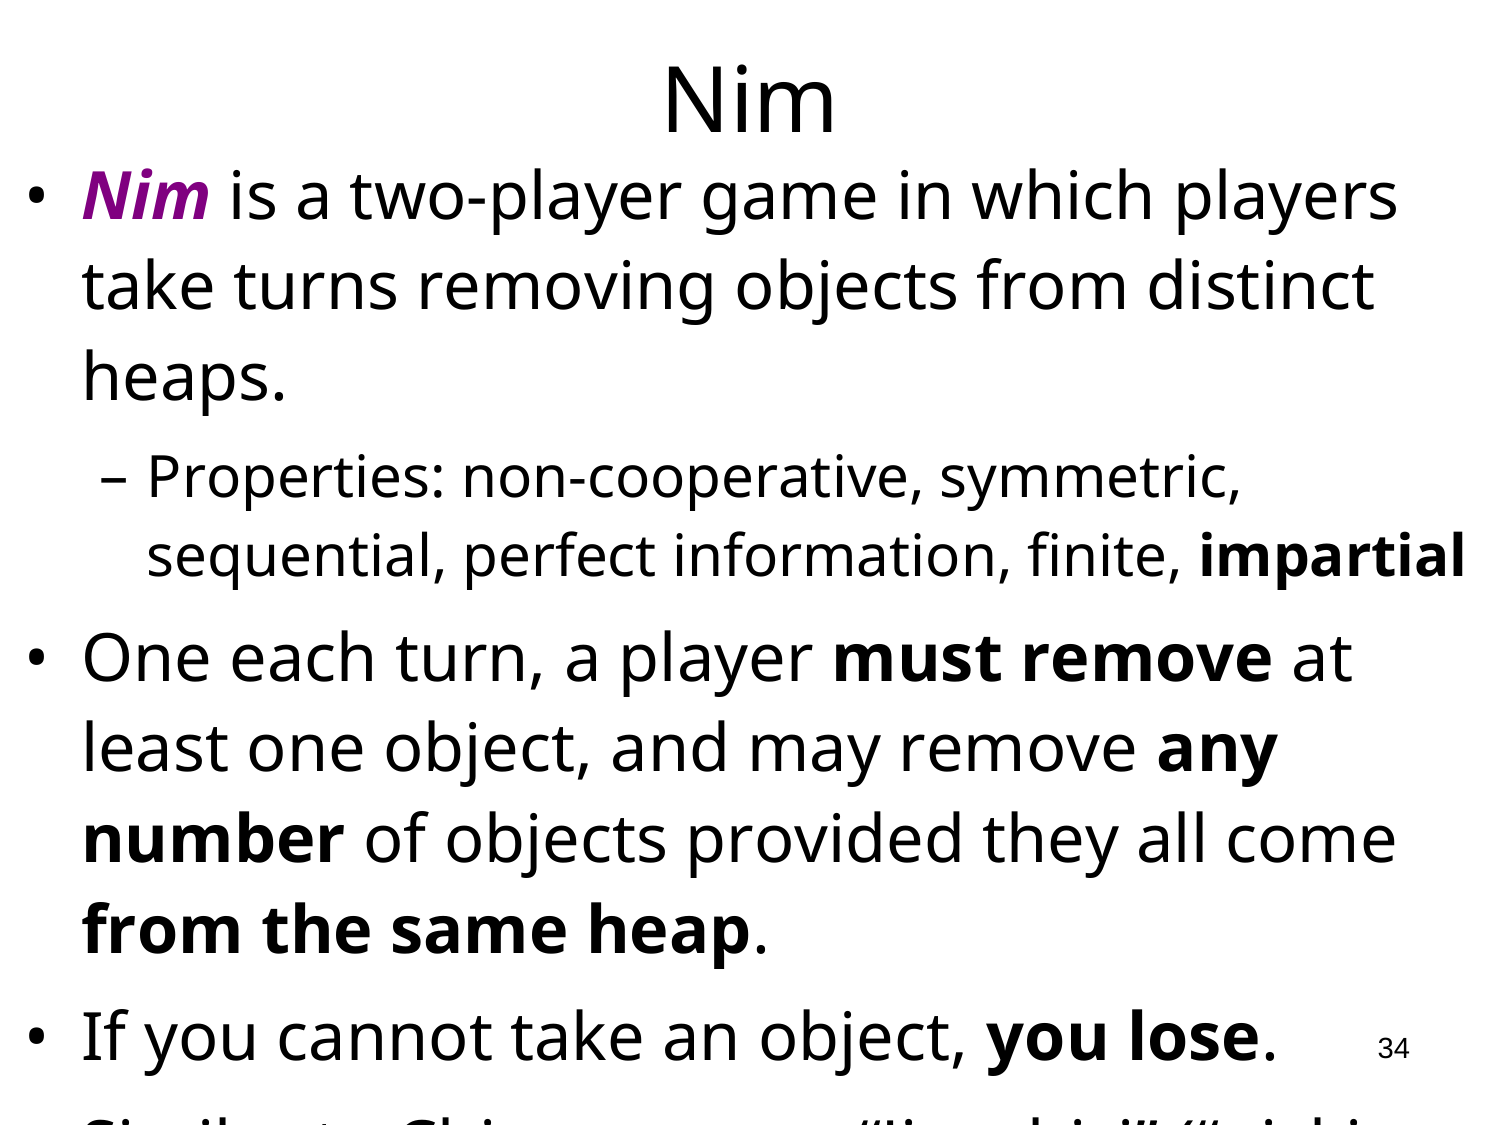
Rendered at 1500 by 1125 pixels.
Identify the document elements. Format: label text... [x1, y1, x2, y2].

title Nim [24, 11, 1476, 147]
list Nim is a two-player game in which players take turns removing objects from distinct heaps. Properties: non-cooperative, symmetric, sequential, perfect information, finite, impartial One each turn, a player must remove at least one object, and may remove any number of objects provided they all come from the same heap. If you cannot take an object, you lose. Similar to Chinese game “Jianshizi” (“picking stones”); European refs in 16th century [24, 147, 1476, 1125]
